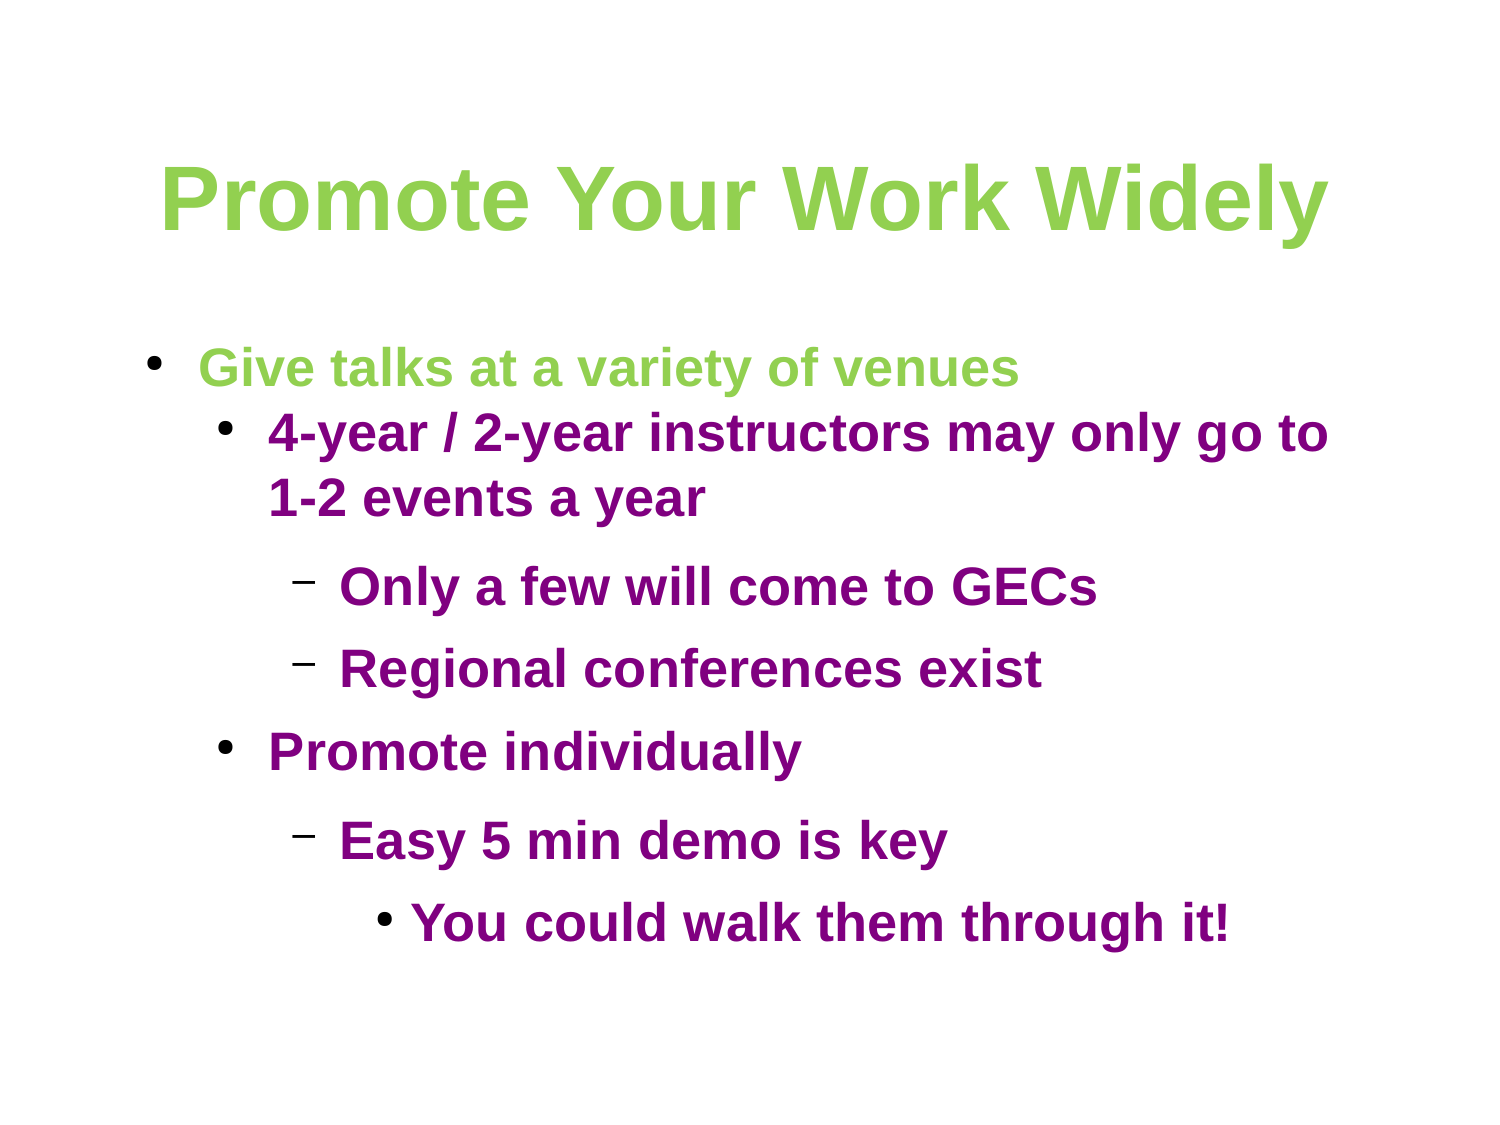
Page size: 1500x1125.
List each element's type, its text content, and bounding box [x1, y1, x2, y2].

title Promote Your Work Widely [112, 99, 1388, 288]
list Give talks at a variety of venues 4-year / 2-year instructors may only go to 1-2 events a year Only a few will come to GECs Regional conferences exist Promote individually Easy 5 min demo is key You could walk them through it! [112, 324, 1388, 1001]
